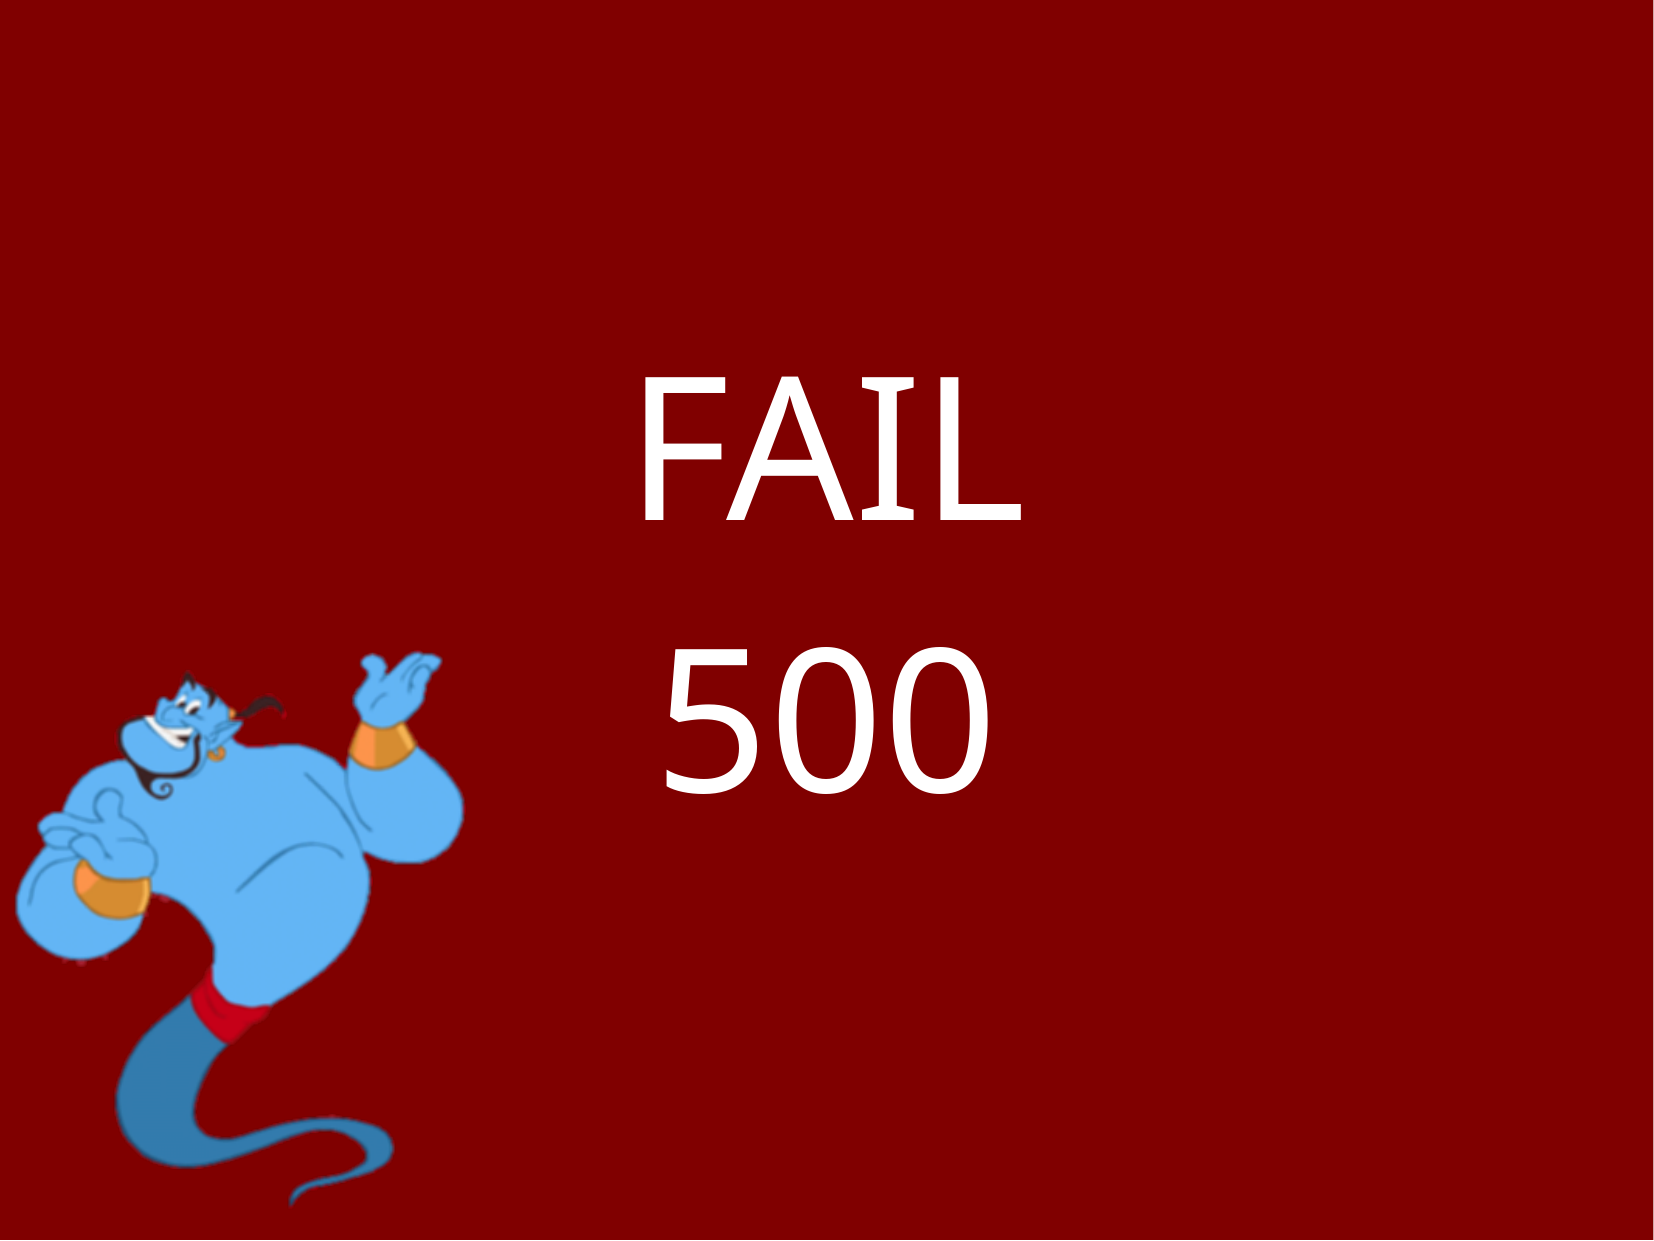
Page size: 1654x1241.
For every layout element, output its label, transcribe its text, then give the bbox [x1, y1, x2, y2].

picture [7, 620, 473, 1241]
subtitle FAIL 500 [82, 49, 1571, 1109]
